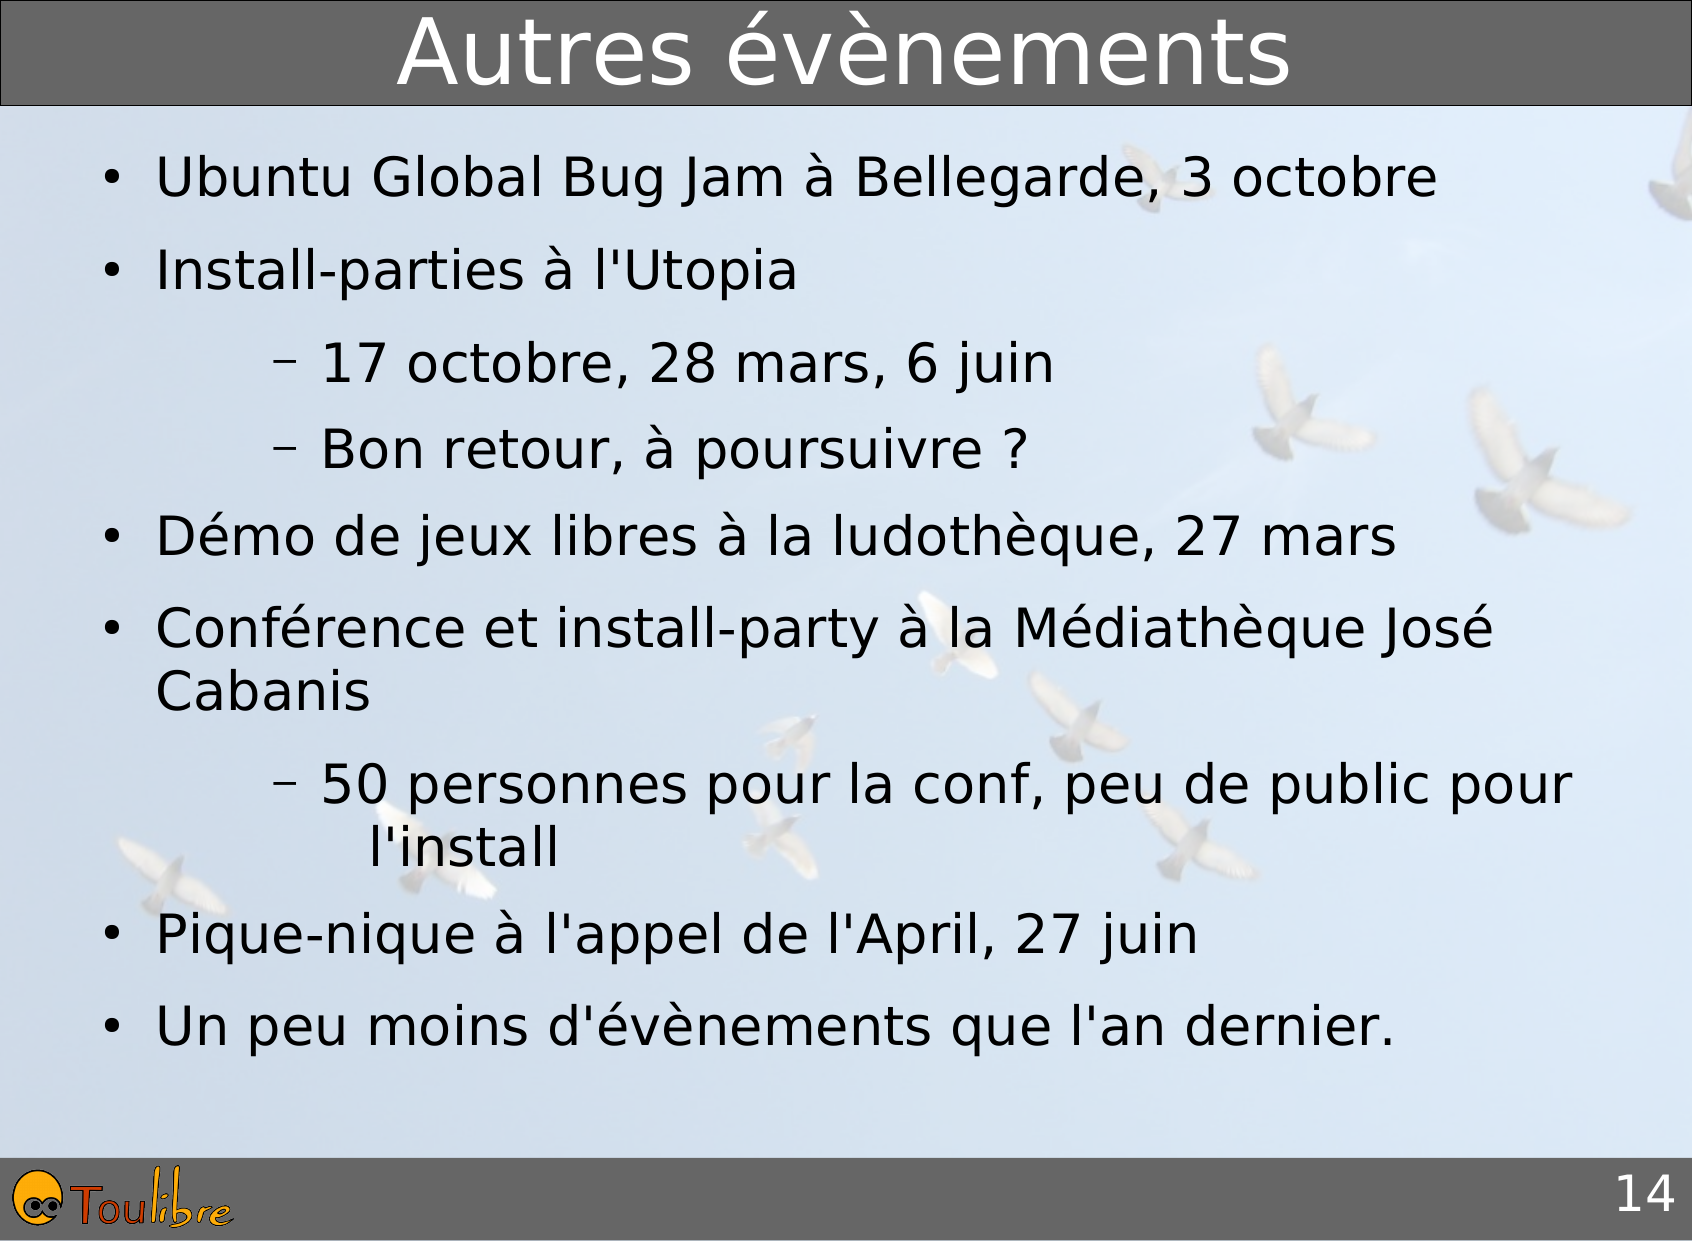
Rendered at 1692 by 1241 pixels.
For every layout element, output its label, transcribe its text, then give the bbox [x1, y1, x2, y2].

list Ubuntu Global Bug Jam à Bellegarde, 3 octobre Install-parties à l'Utopia 17 octobre, 28 mars, 6 juin Bon retour, à poursuivre ? Démo de jeux libres à la ludothèque, 27 mars Conférence et install-party à la Médiathèque José Cabanis 50 personnes pour la conf, peu de public pour l'install Pique-nique à l'appel de l'April, 27 juin Un peu moins d'évènements que l'an dernier. [84, 146, 1608, 1109]
picture [12, 1165, 234, 1228]
title Autres évènements [0, 0, 1692, 107]
